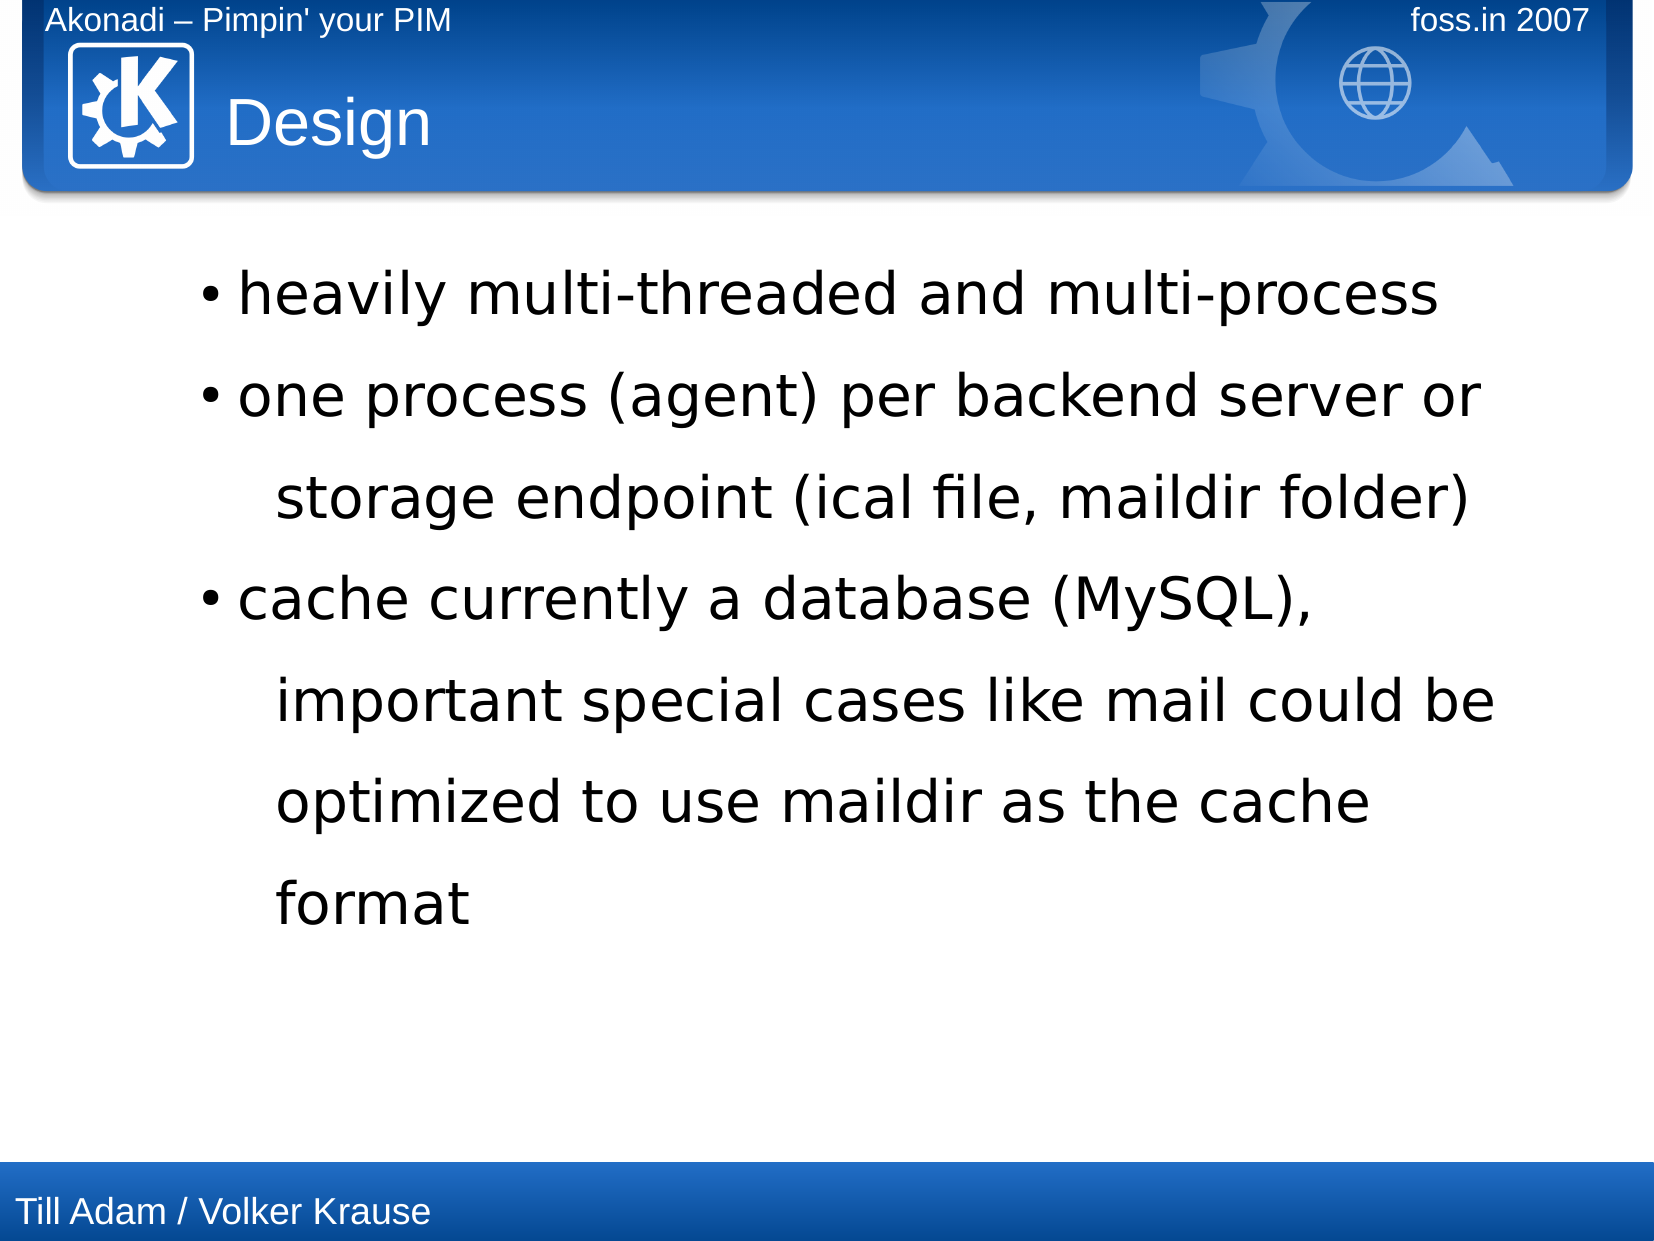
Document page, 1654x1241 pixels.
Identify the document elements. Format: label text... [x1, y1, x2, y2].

title Design [225, 49, 1571, 188]
text_box heavily multi-threaded and multi-process one process (agent) per backend server or storage endpoint (ical file, maildir folder) cache currently a database (MySQL), important special cases like mail could be optimized to use maildir as the cache format [95, 219, 1559, 813]
